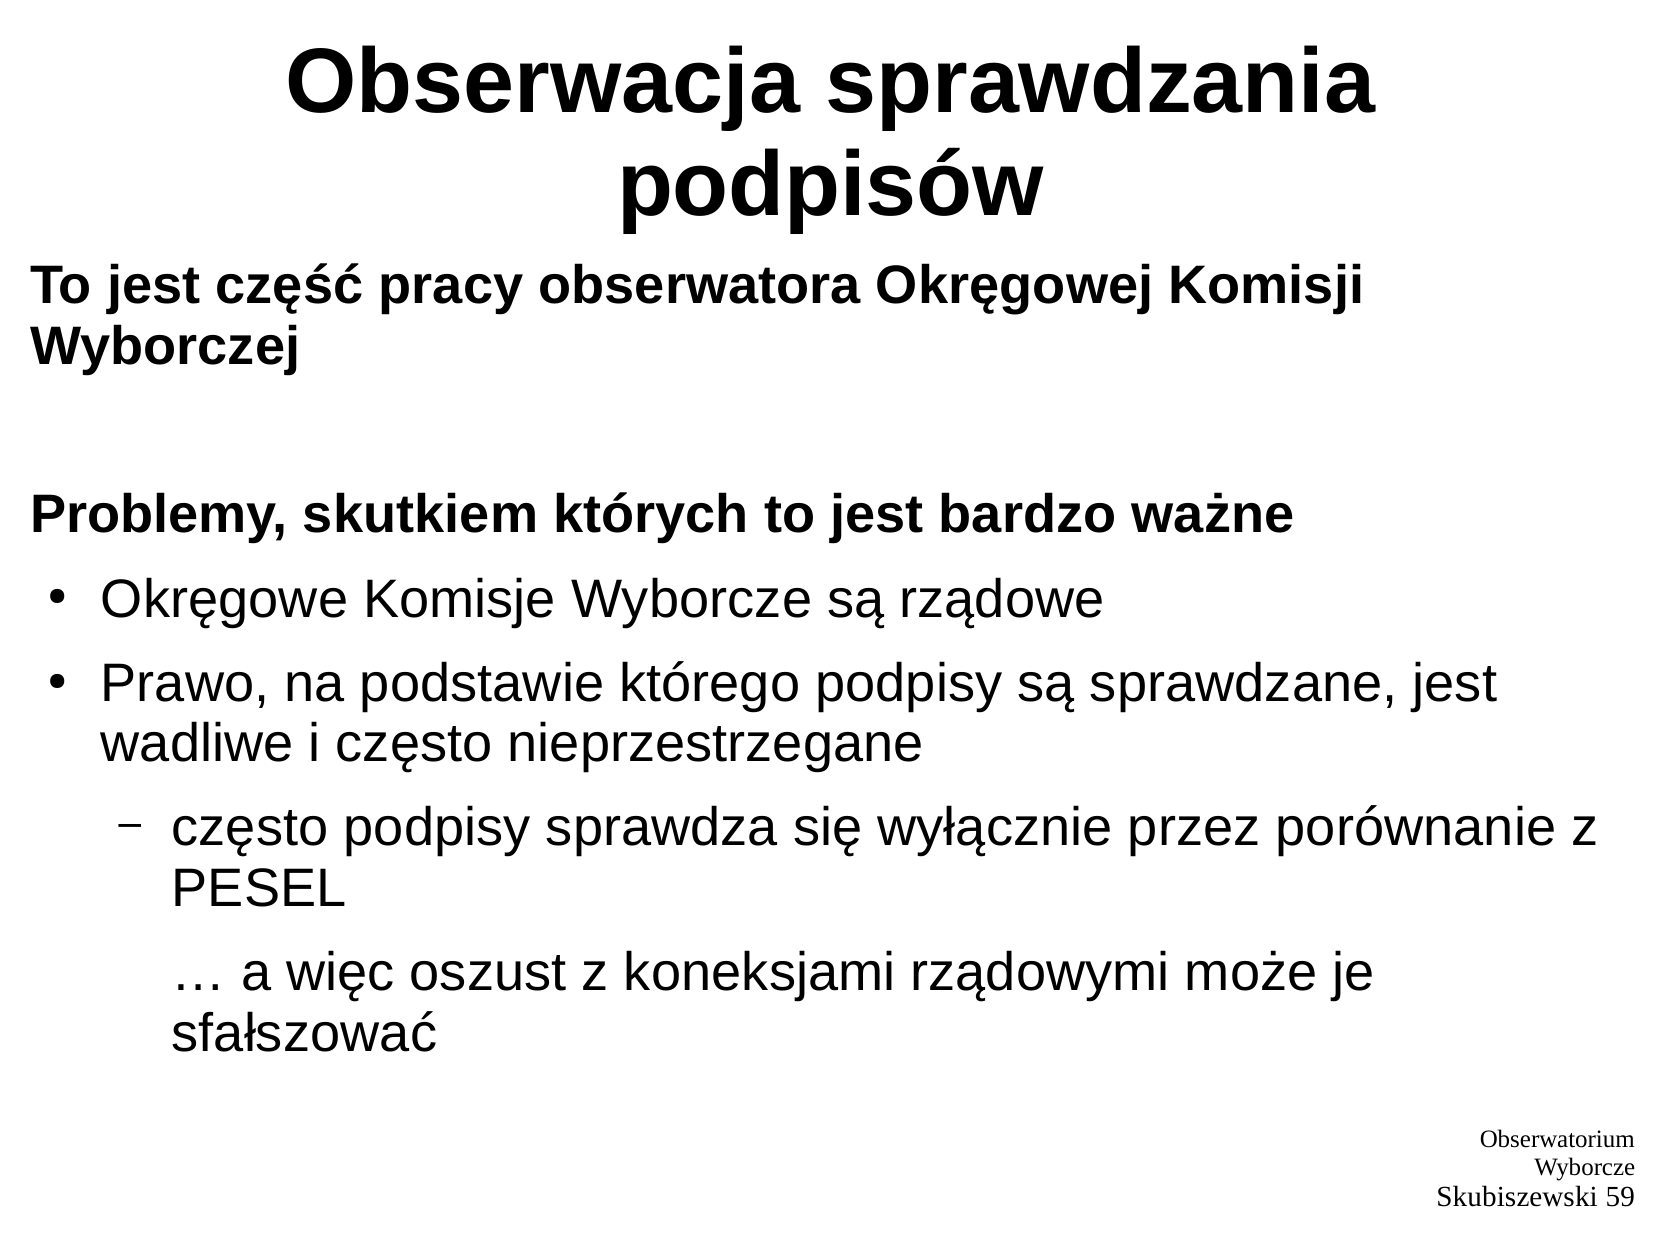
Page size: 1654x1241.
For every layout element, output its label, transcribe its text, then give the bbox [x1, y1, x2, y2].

list To jest część pracy obserwatora Okręgowej Komisji Wyborczej Problemy, skutkiem których to jest bardzo ważne Okręgowe Komisje Wyborcze są rządowe Prawo, na podstawie którego podpisy są sprawdzane, jest wadliwe i często nieprzestrzegane często podpisy sprawdza się wyłącznie przez porównanie z PESEL … a więc oszust z koneksjami rządowymi może je sfałszować [30, 255, 1621, 1216]
title Obserwacja sprawdzania podpisów [86, 30, 1576, 236]
